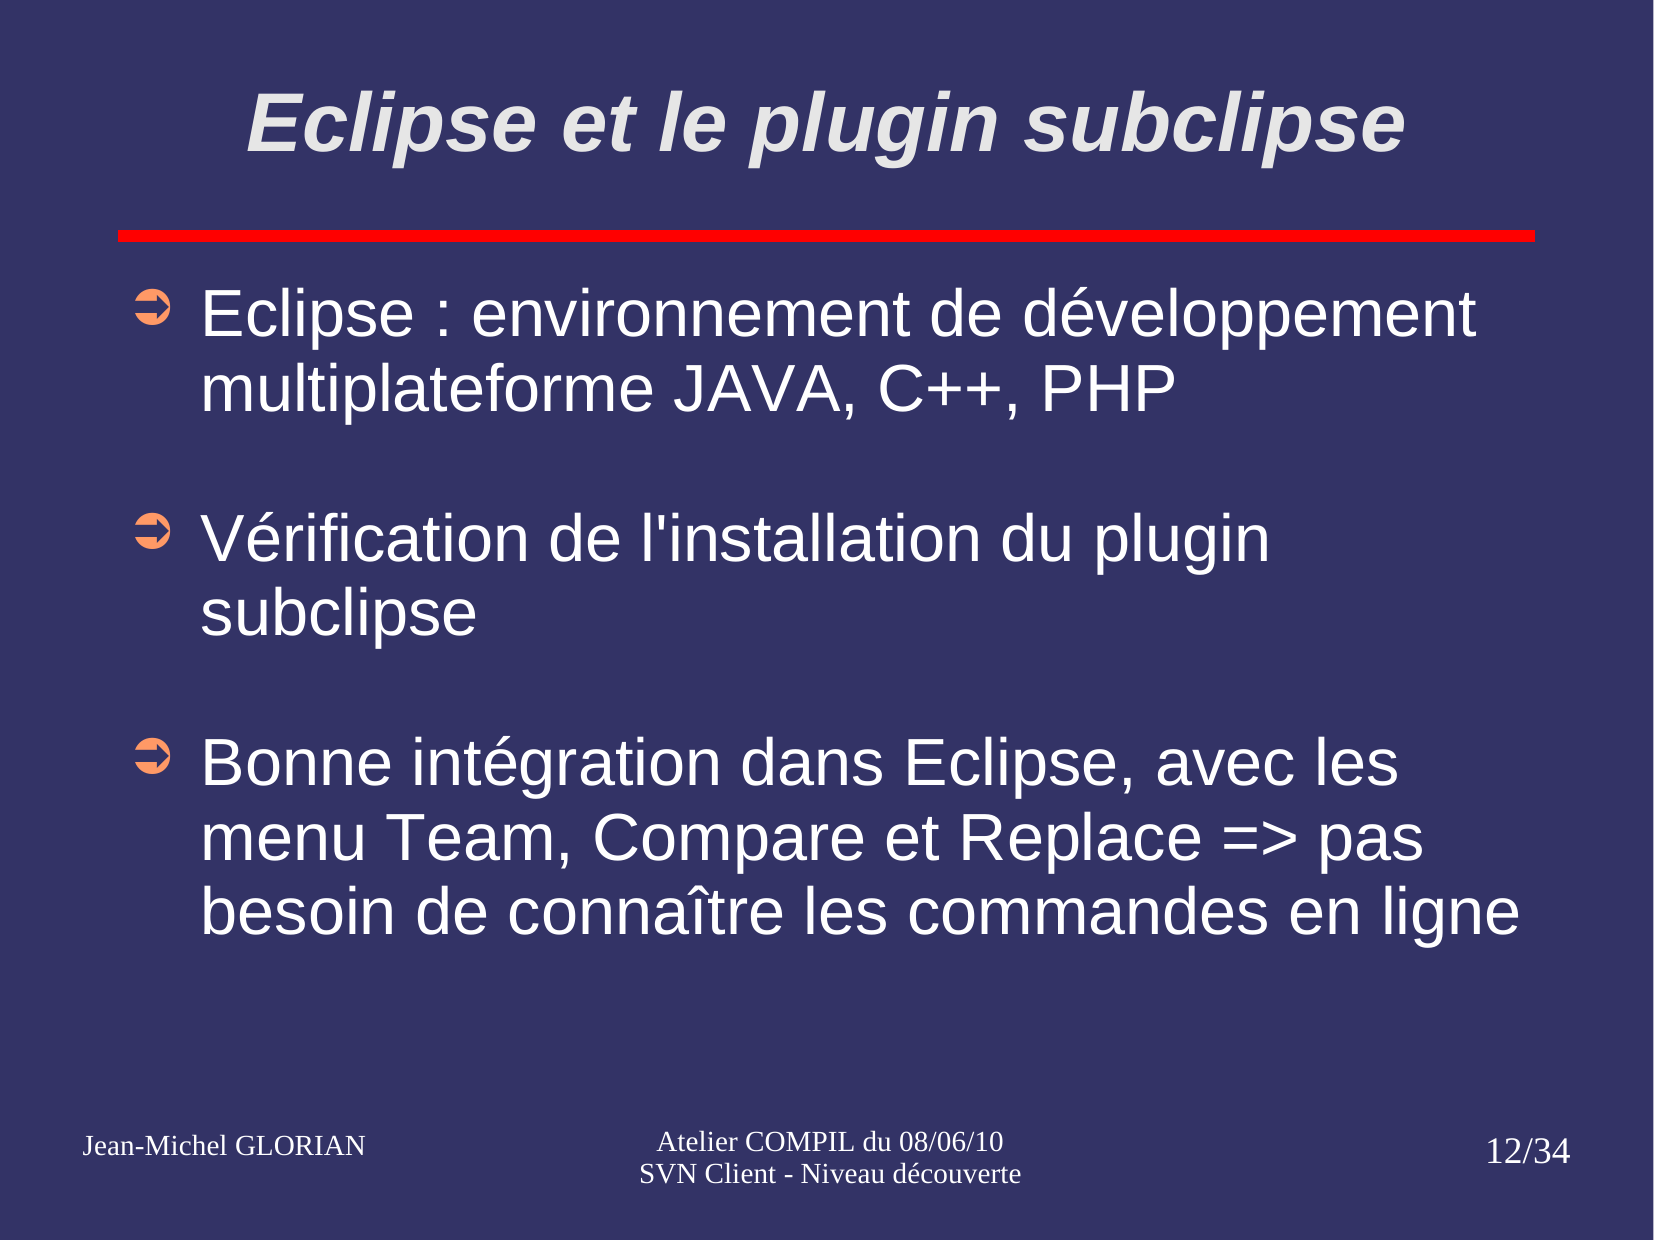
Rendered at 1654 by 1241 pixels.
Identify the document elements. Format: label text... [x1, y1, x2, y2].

list Eclipse : environnement de développement multiplateforme JAVA, C++, PHP Vérification de l'installation du plugin subclipse Bonne intégration dans Eclipse, avec les menu Team, Compare et Replace => pas besoin de connaître les commandes en ligne [118, 276, 1536, 1078]
title Eclipse et le plugin subclipse [121, 26, 1534, 219]
